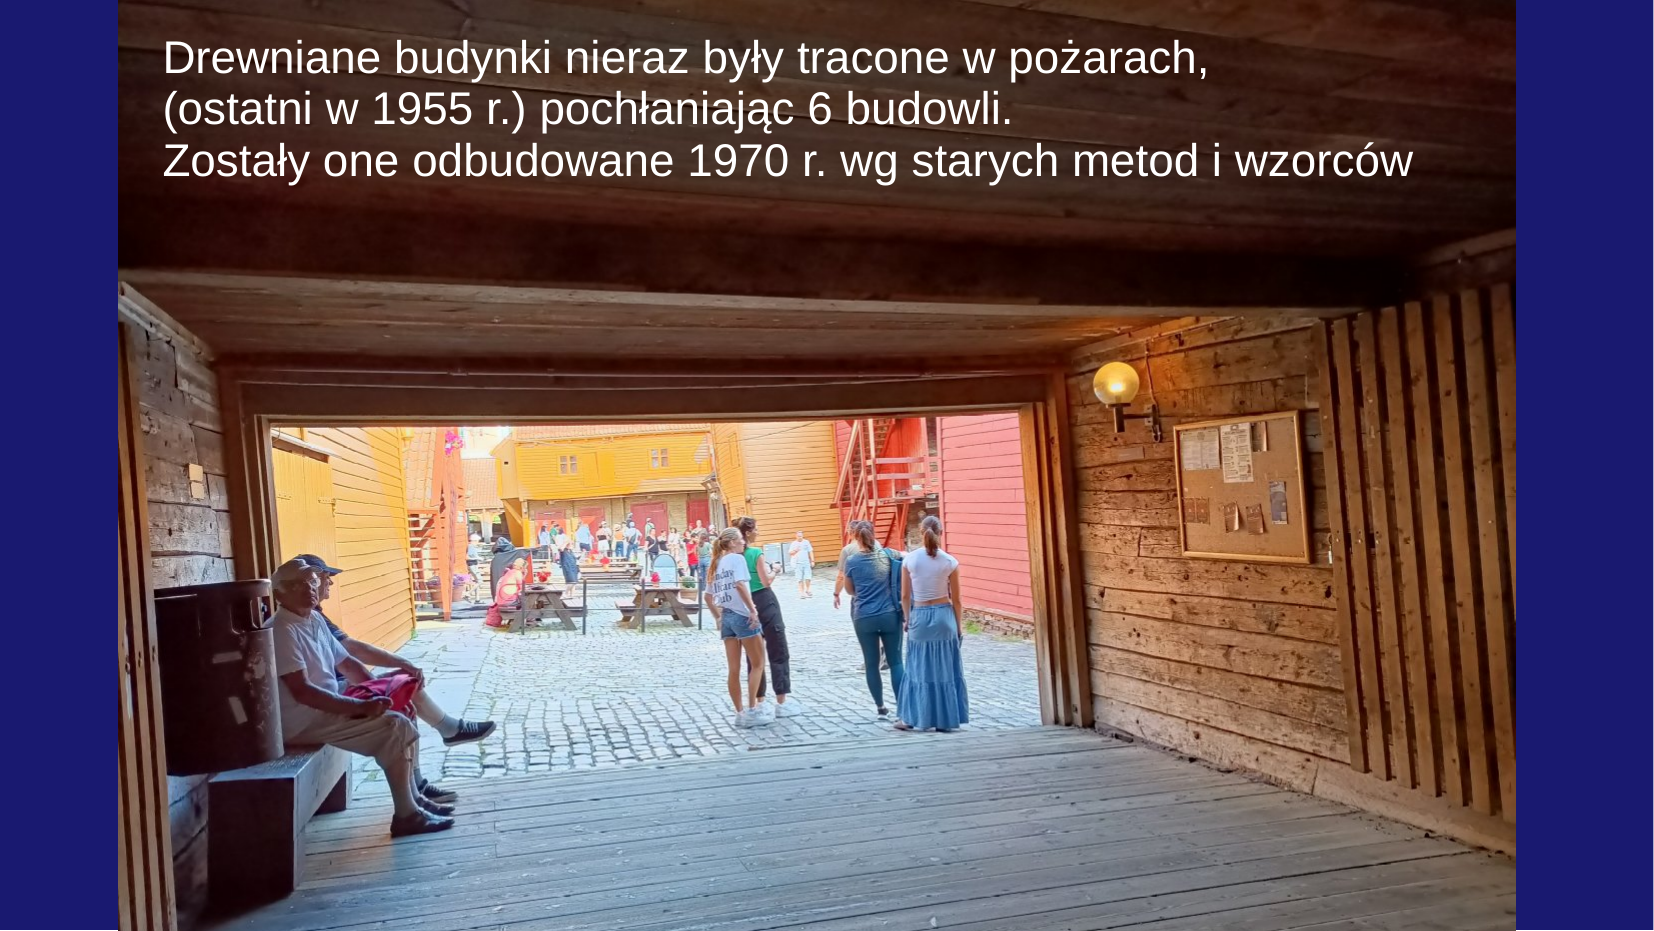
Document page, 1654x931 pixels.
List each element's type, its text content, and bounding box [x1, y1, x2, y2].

text_box Drewniane budynki nieraz były tracone w pożarach, (ostatni w 1955 r.) pochłaniając 6 budowli. Zostały one odbudowane 1970 r. wg starych metod i wzorców [147, 24, 1506, 207]
picture [118, 0, 1516, 931]
